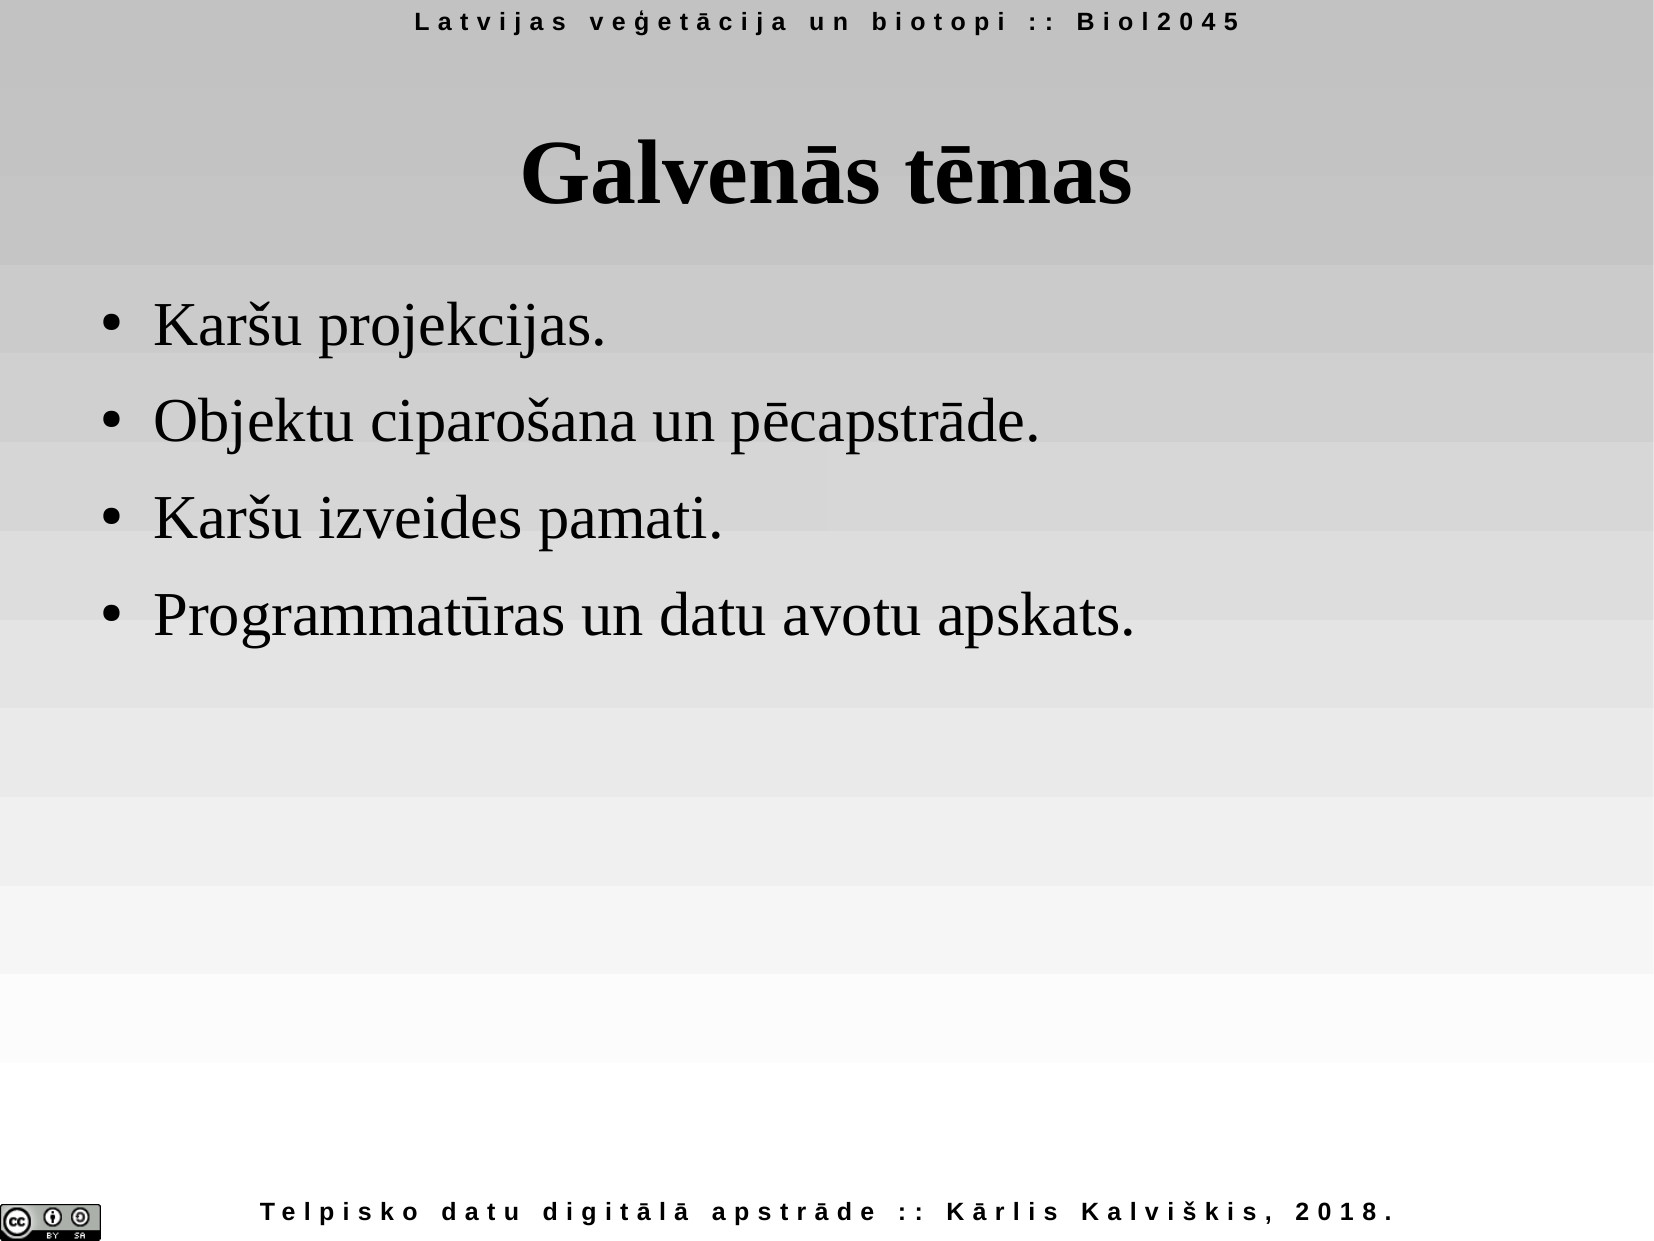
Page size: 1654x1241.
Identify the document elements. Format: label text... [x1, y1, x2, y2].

list Karšu projekcijas. Objektu ciparošana un pēcapstrāde. Karšu izveides pamati. Programmatūras un datu avotu apskats. [82, 289, 1571, 1098]
picture [0, 0, 1654, 1241]
title Galvenās tēmas [29, 49, 1625, 296]
